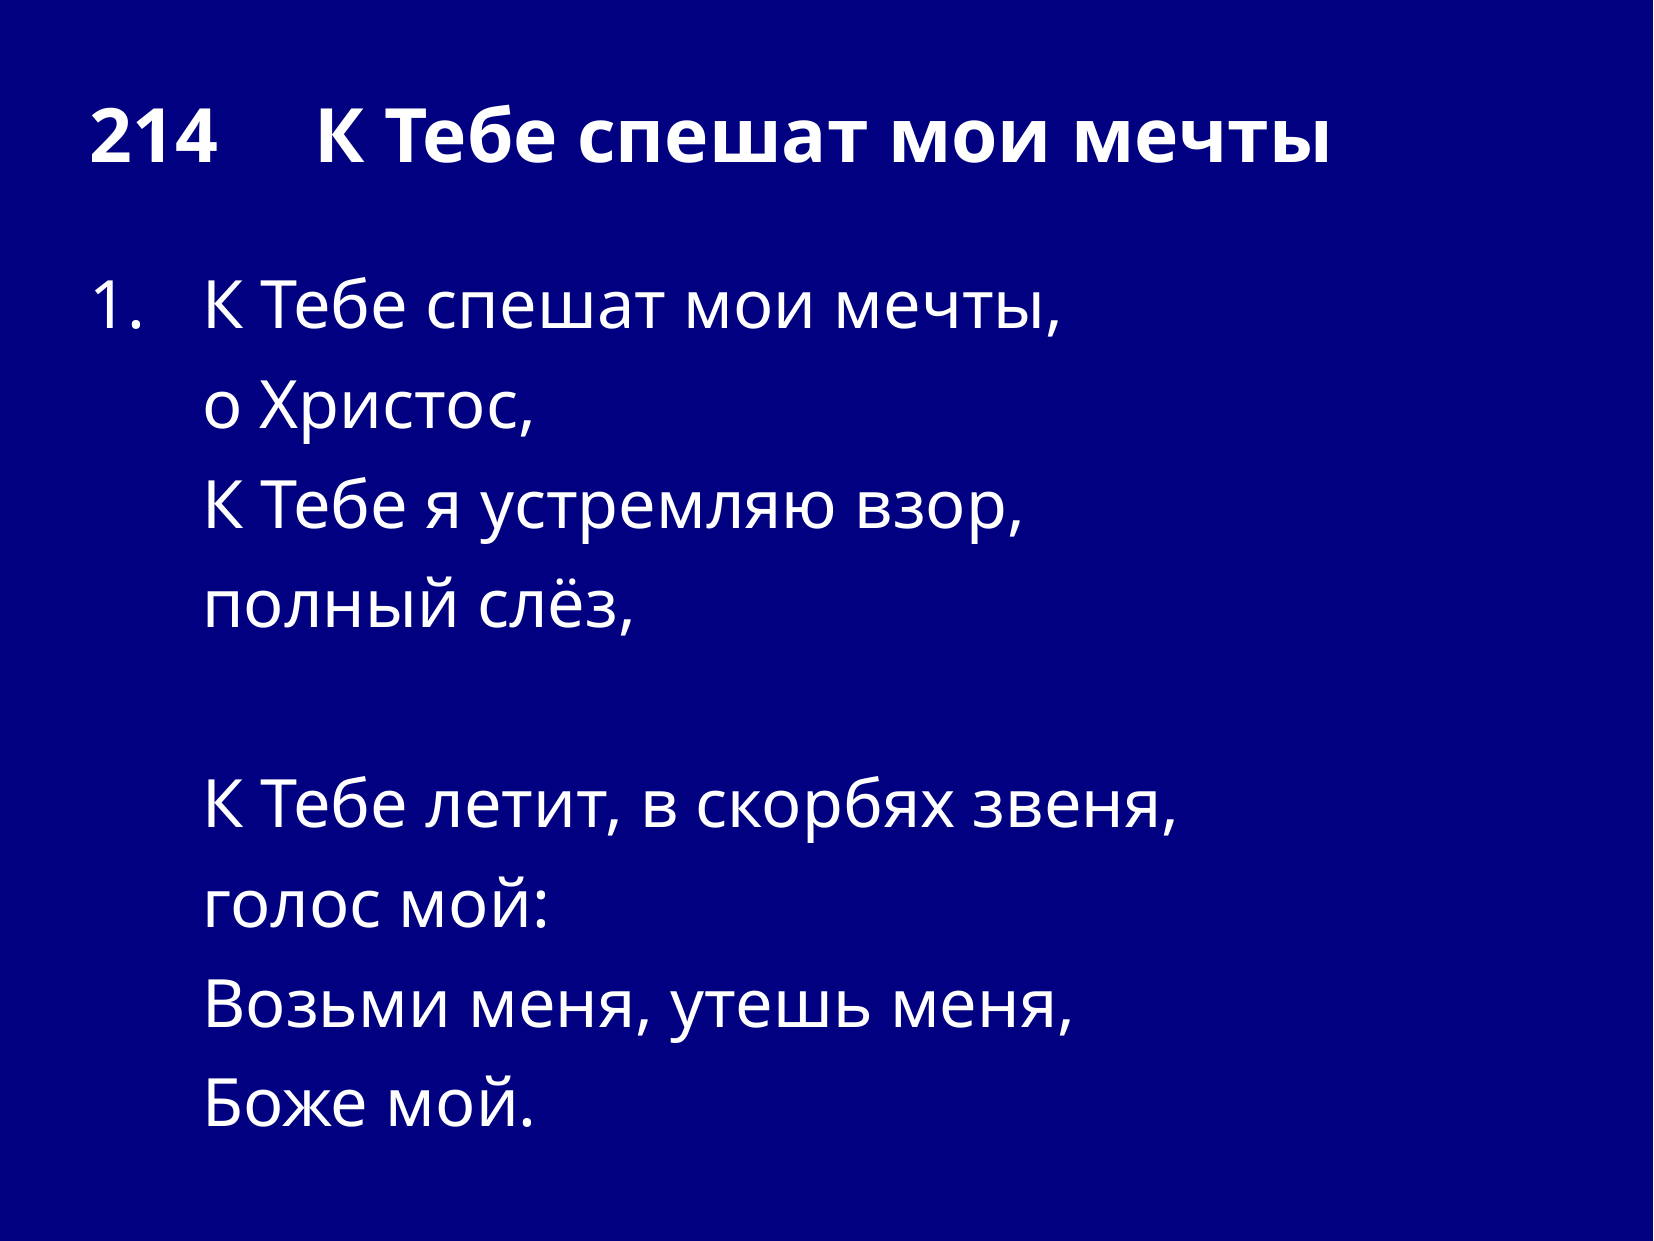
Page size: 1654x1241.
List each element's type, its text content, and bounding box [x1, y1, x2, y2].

text_box 214 К Тебе спешат мои мечты [75, 75, 1576, 188]
text_box 1. К Тебе спешат мои мечты, о Христос, К Тебе я устремляю взор, полный слёз, К Тебе летит, в скорбях звеня, голос мой: Возьми меня, утешь меня, Боже мой. [75, 188, 1576, 1163]
